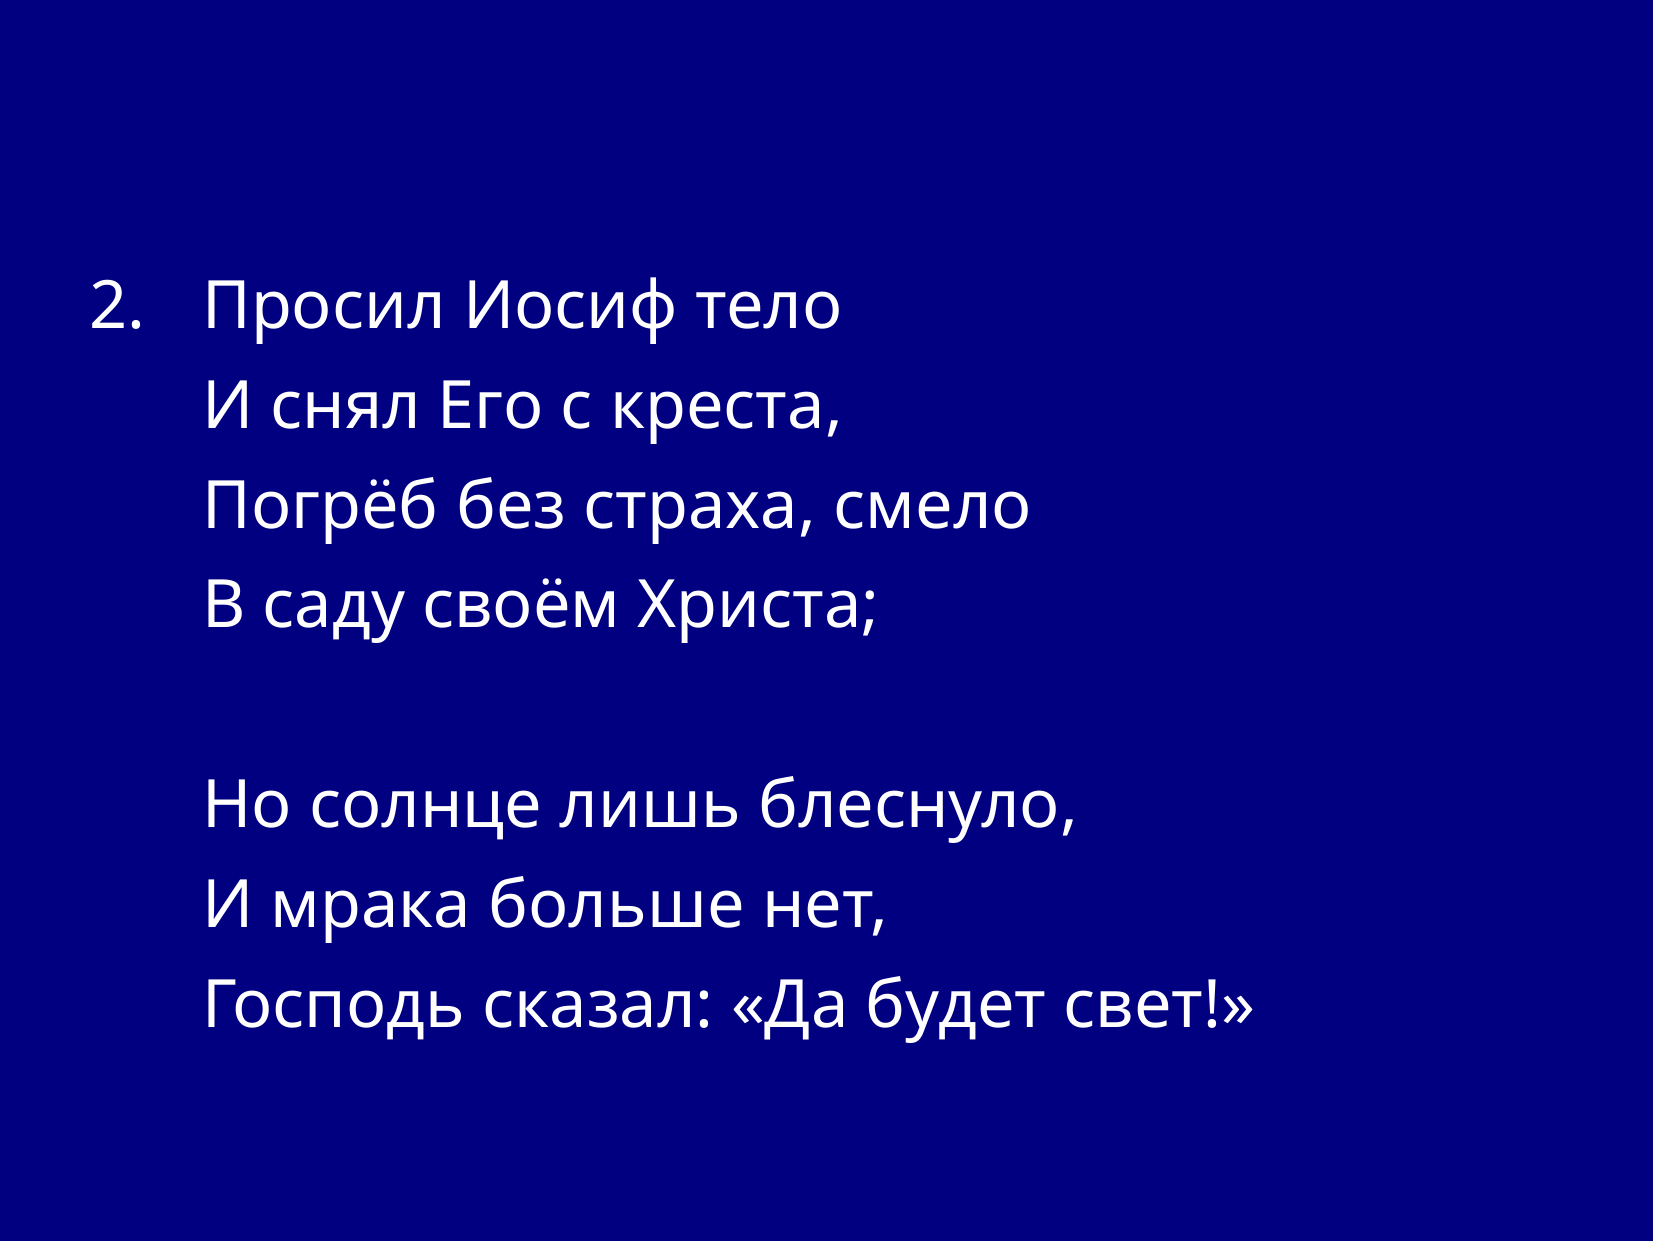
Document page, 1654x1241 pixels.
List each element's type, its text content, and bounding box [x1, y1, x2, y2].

text_box 2. Просил Иосиф тело И снял Его с креста, Погрёб без страха, смело В саду своём Христа; Но солнце лишь блеснуло, И мрака больше нет, Господь сказал: «Да будет свет!» [75, 150, 1576, 1163]
